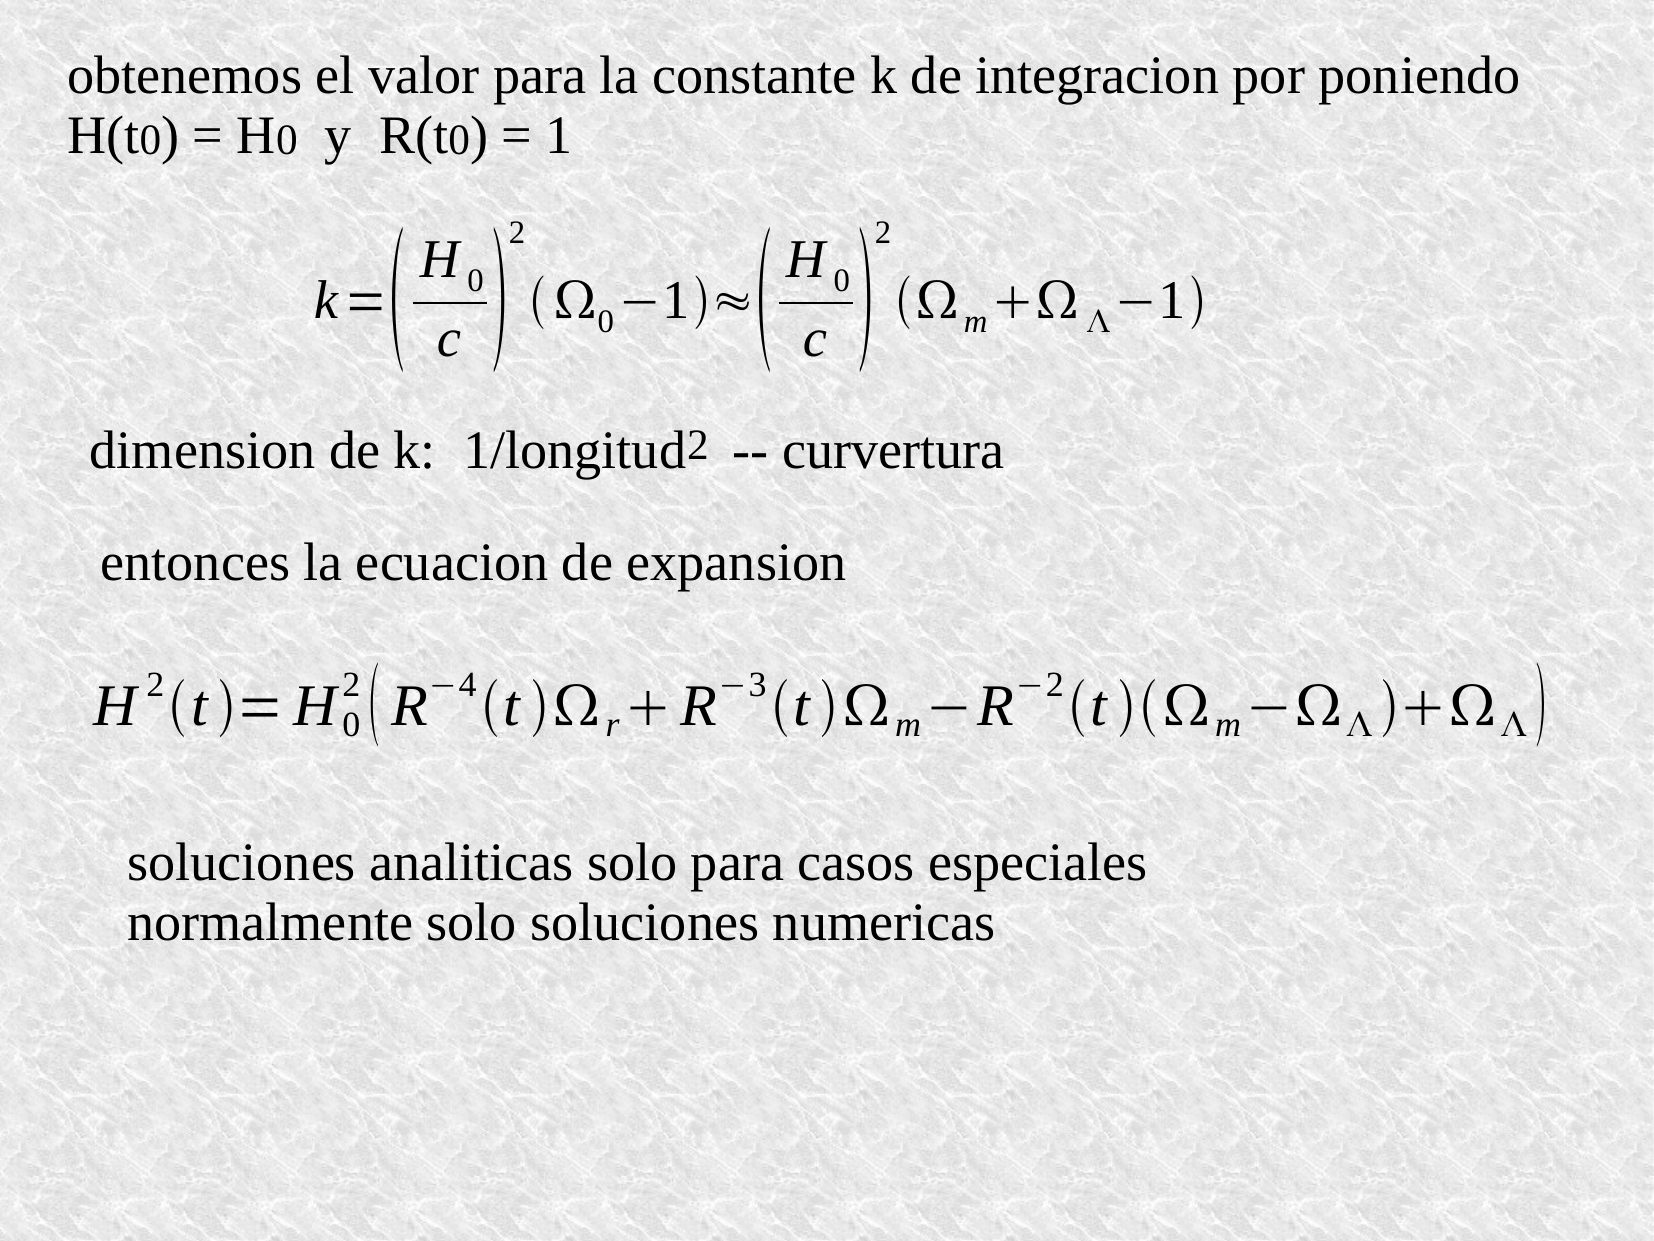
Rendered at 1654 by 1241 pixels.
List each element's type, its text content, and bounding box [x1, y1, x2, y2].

picture [0, 0, 1654, 1241]
text_box obtenemos el valor para la constante k de integracion por poniendo H(t0) = H0 y R(t0) = 1 [52, 37, 1538, 192]
text_box entonces la ecuacion de expansion [85, 525, 863, 606]
chart [75, 658, 1561, 751]
text_box dimension de k: 1/longitud2 -- curvertura [75, 412, 1042, 494]
text_box soluciones analiticas solo para casos especiales normalmente solo soluciones numericas [112, 825, 1164, 971]
chart [300, 216, 1219, 376]
